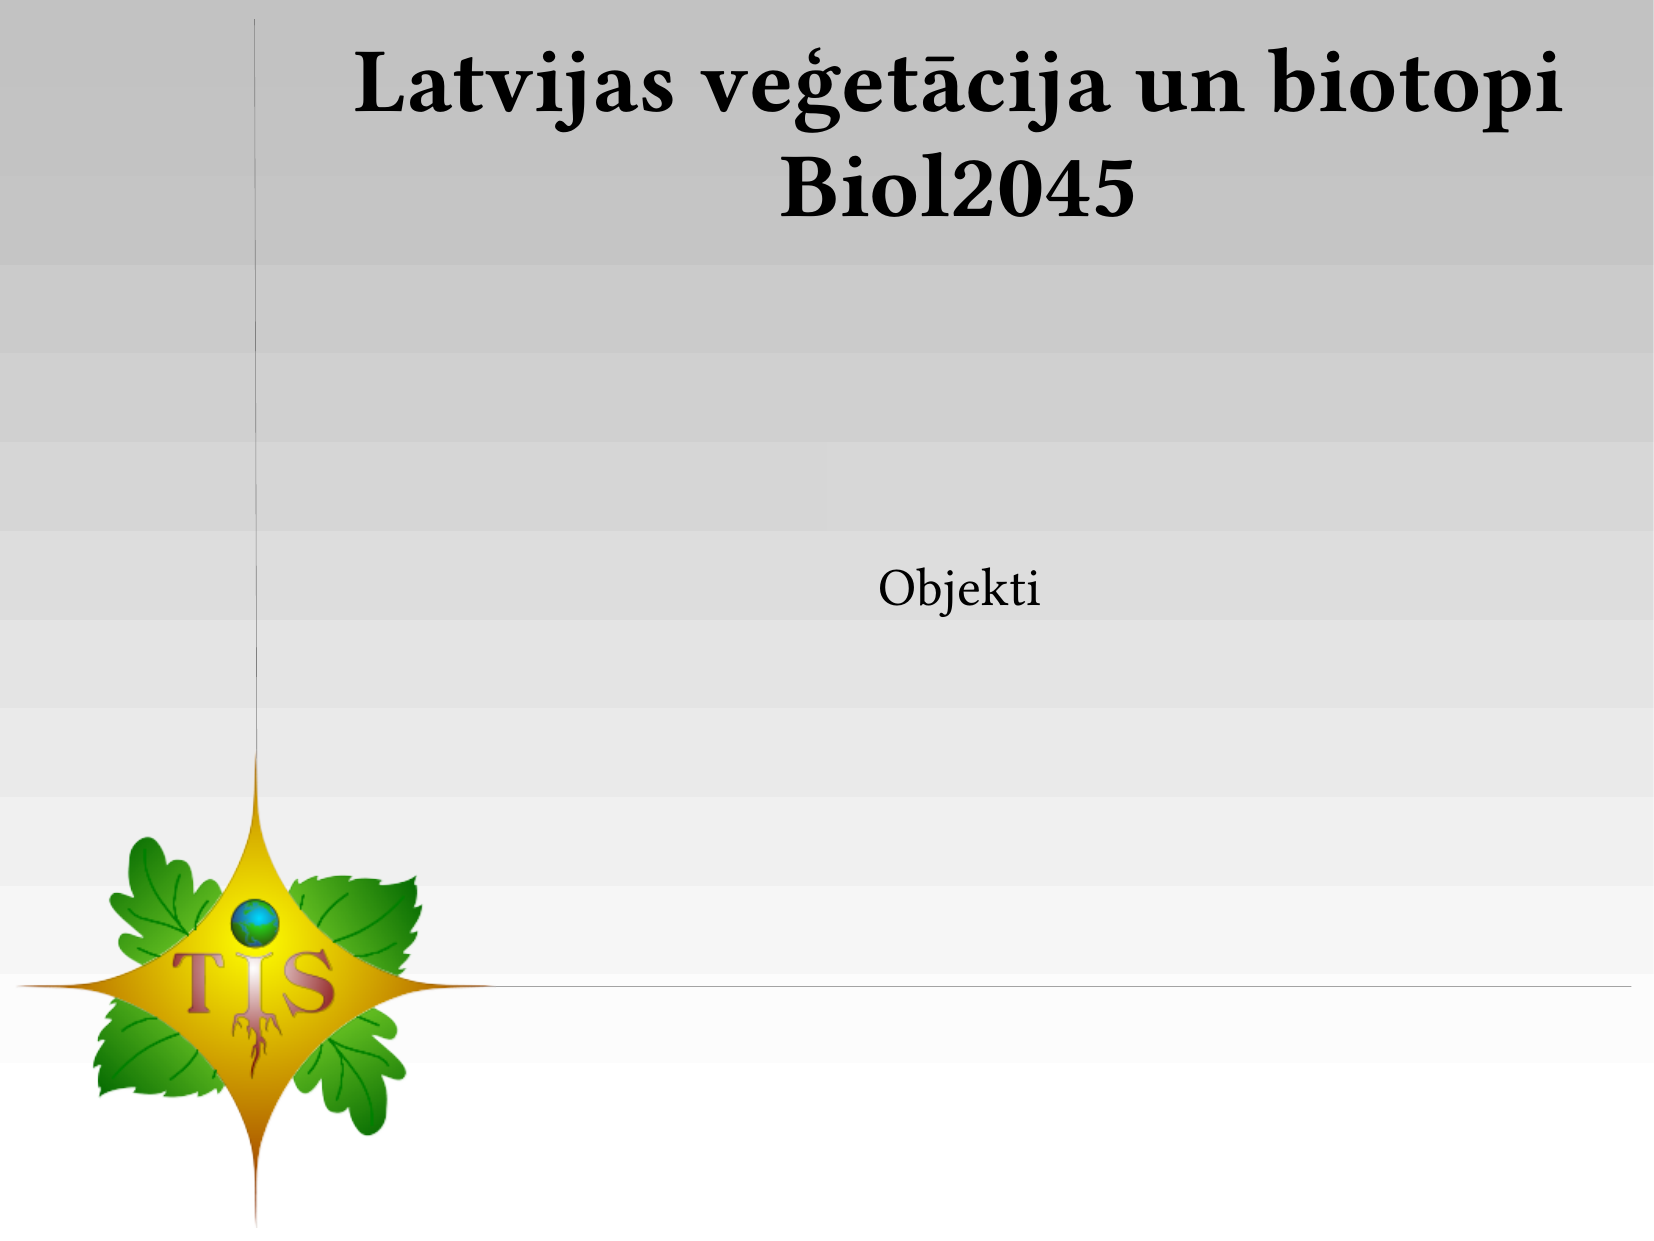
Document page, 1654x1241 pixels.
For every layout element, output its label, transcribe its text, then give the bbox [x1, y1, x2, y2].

title Objekti [295, 314, 1625, 861]
picture [0, 0, 1654, 1241]
